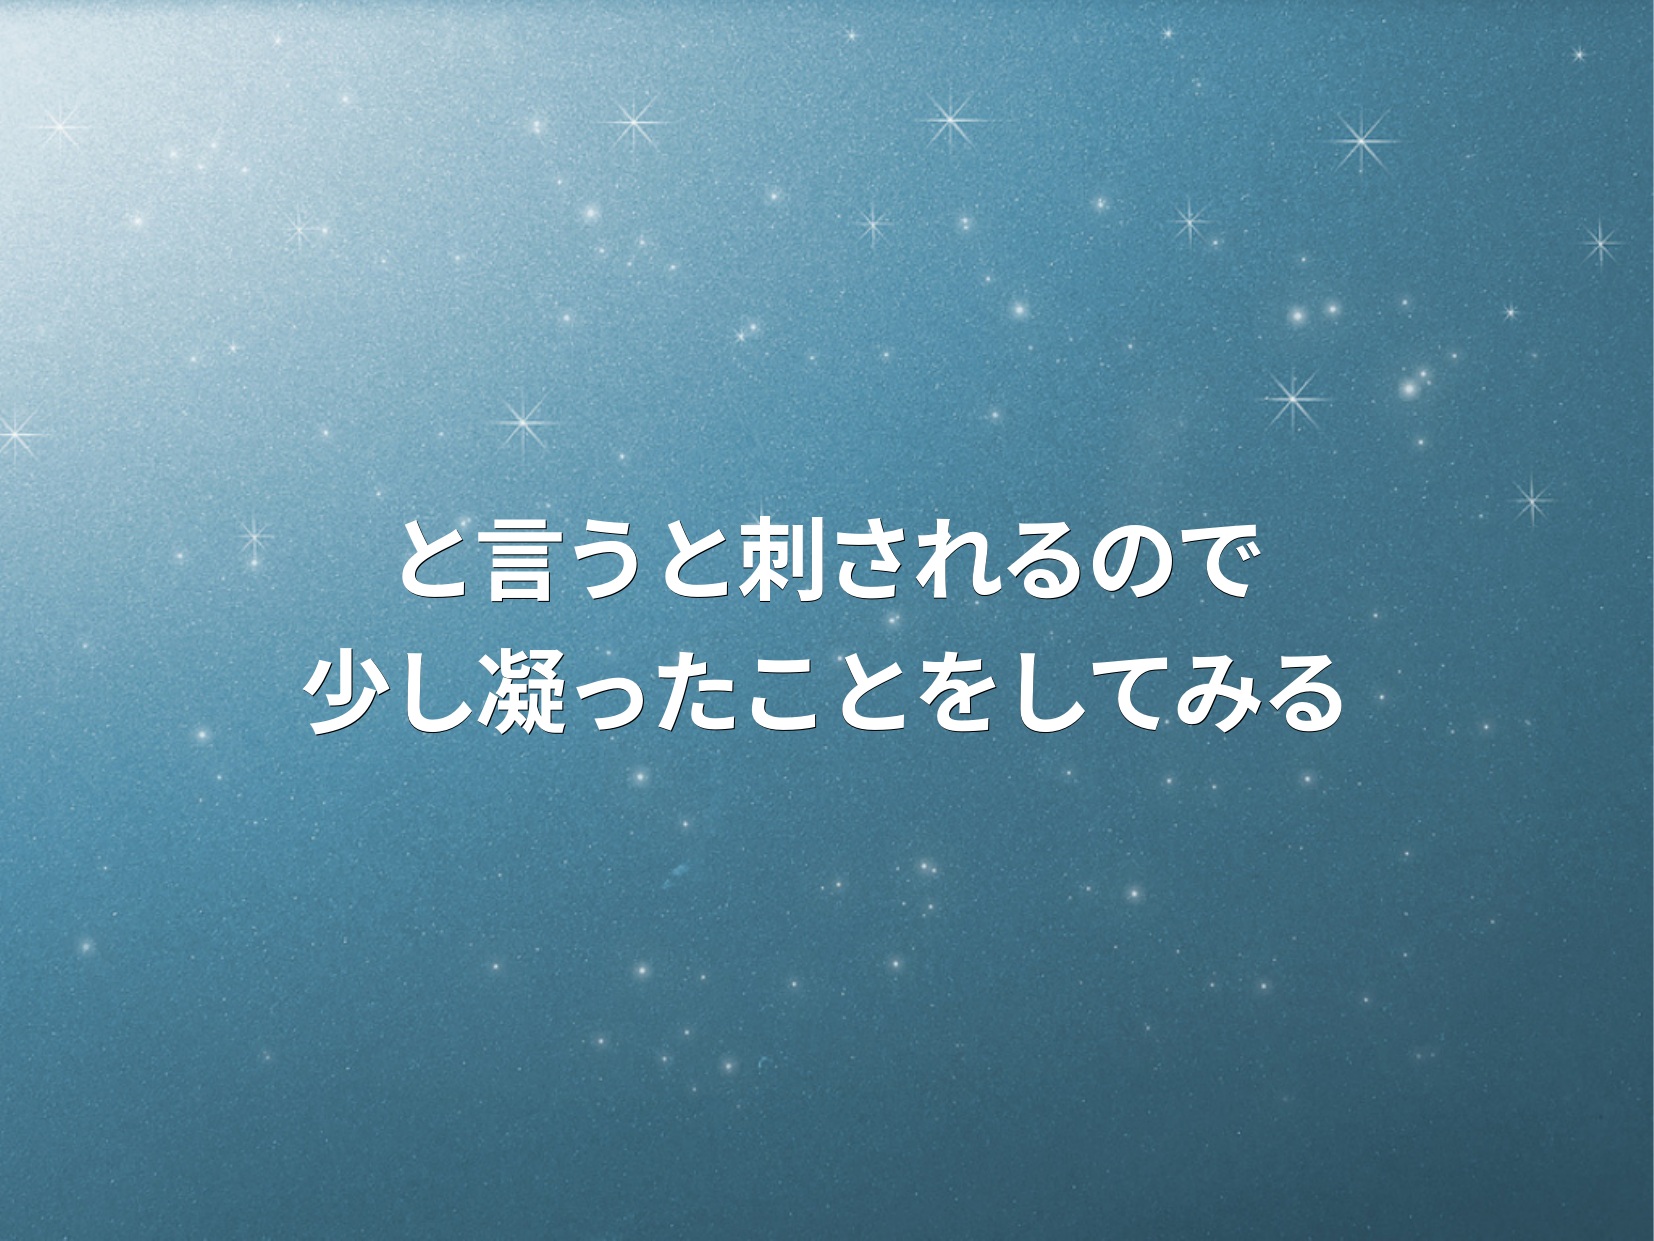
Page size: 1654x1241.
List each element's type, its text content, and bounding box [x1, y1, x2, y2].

title と言うと刺されるので 少し凝ったことをしてみる [82, 483, 1571, 757]
picture [0, 0, 1654, 1241]
